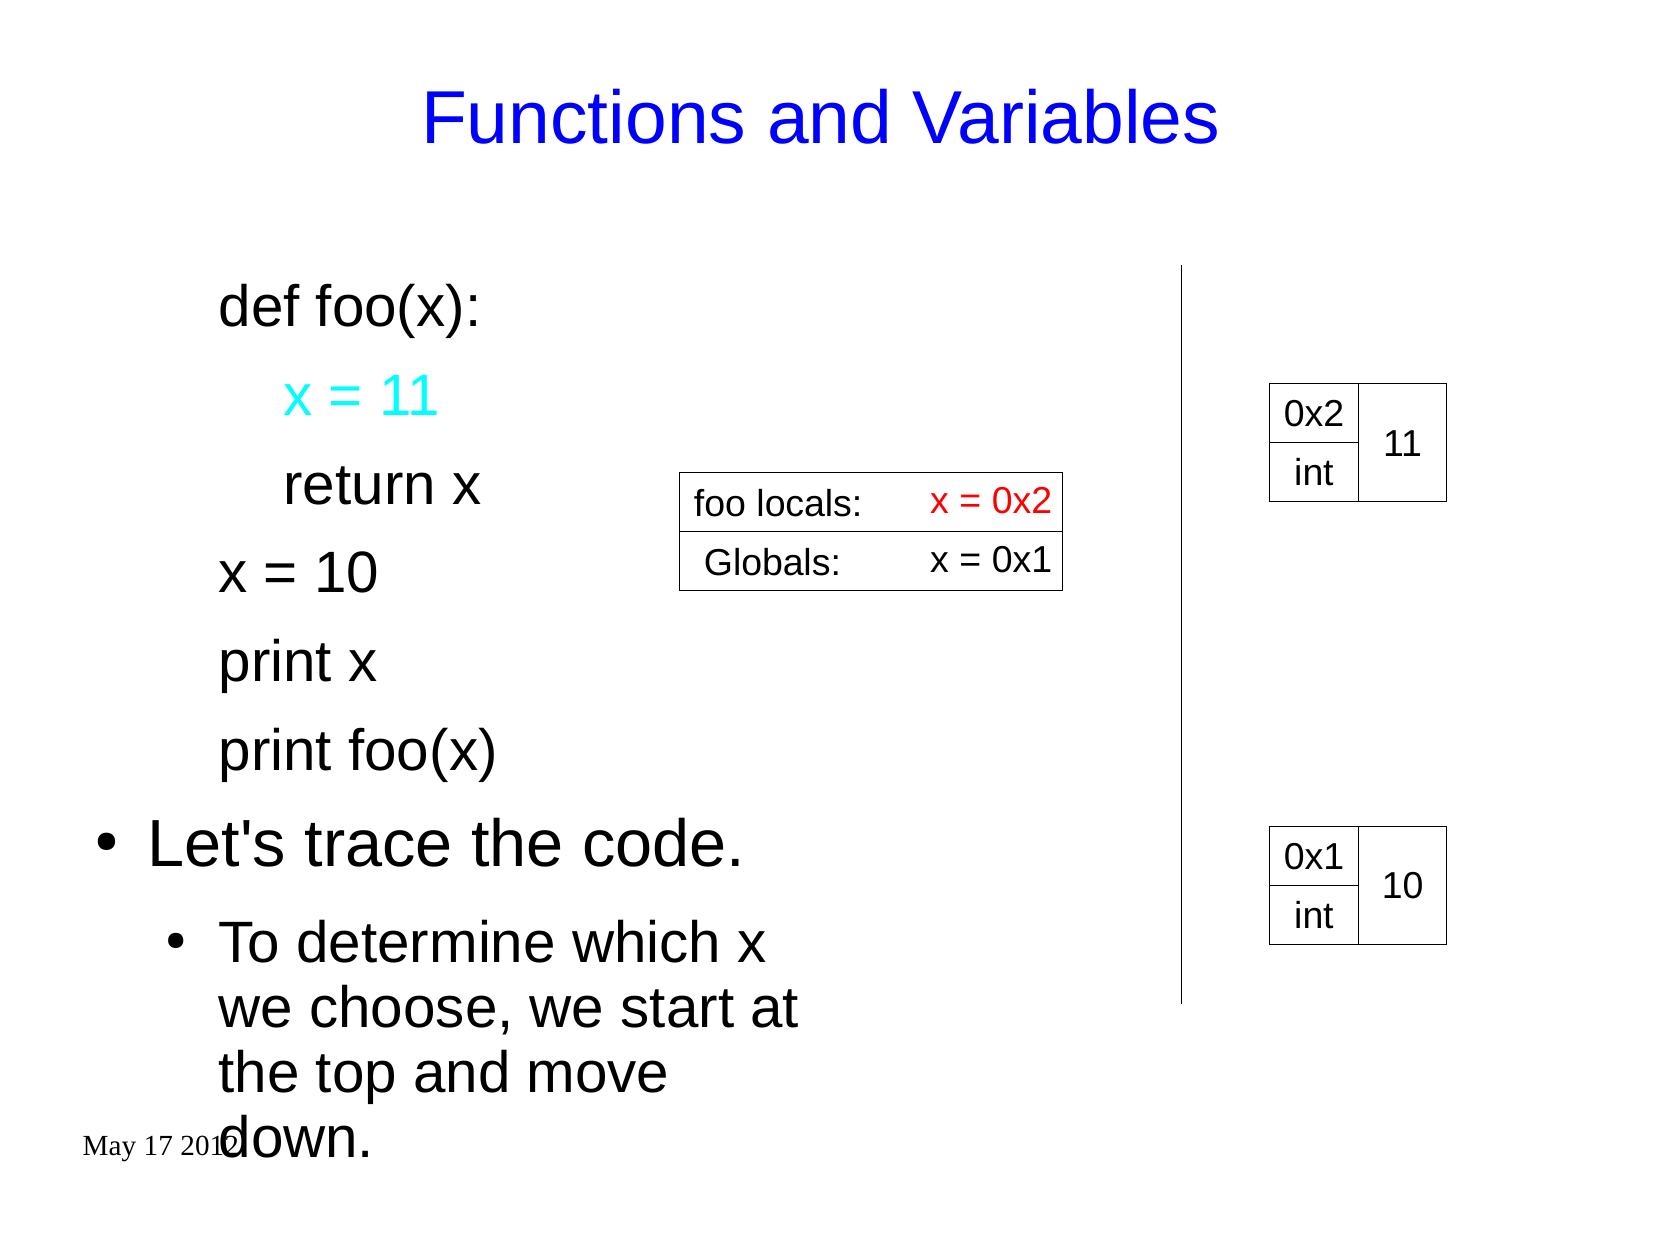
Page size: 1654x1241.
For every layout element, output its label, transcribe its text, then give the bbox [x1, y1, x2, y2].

list def foo(x): x = 11 return x x = 10 print x print foo(x) Let's trace the code. To determine which x we choose, we start at the top and move down. [680, 532, 803, 590]
text_box Globals: [689, 533, 857, 590]
text_box x = 0x2 [915, 473, 1062, 530]
text_box 0x2 [1269, 383, 1358, 443]
text_box 10 [1358, 826, 1447, 945]
title Functions and Variables [76, 58, 1565, 178]
text_box int [1269, 443, 1358, 502]
text_box 11 [1358, 383, 1447, 502]
text_box x = 0x2 [1063, 472, 1068, 530]
text_box x = 0x1 [915, 532, 1062, 589]
text_box foo locals: [680, 474, 878, 531]
text_box int [1269, 886, 1358, 945]
list def foo(x): x = 11 return x x = 10 print x print foo(x) Let's trace the code. To determine which x we choose, we start at the top and move down. [76, 274, 803, 1171]
text_box x = 0x1 [1063, 531, 1068, 589]
text_box 0x1 [1269, 826, 1358, 886]
